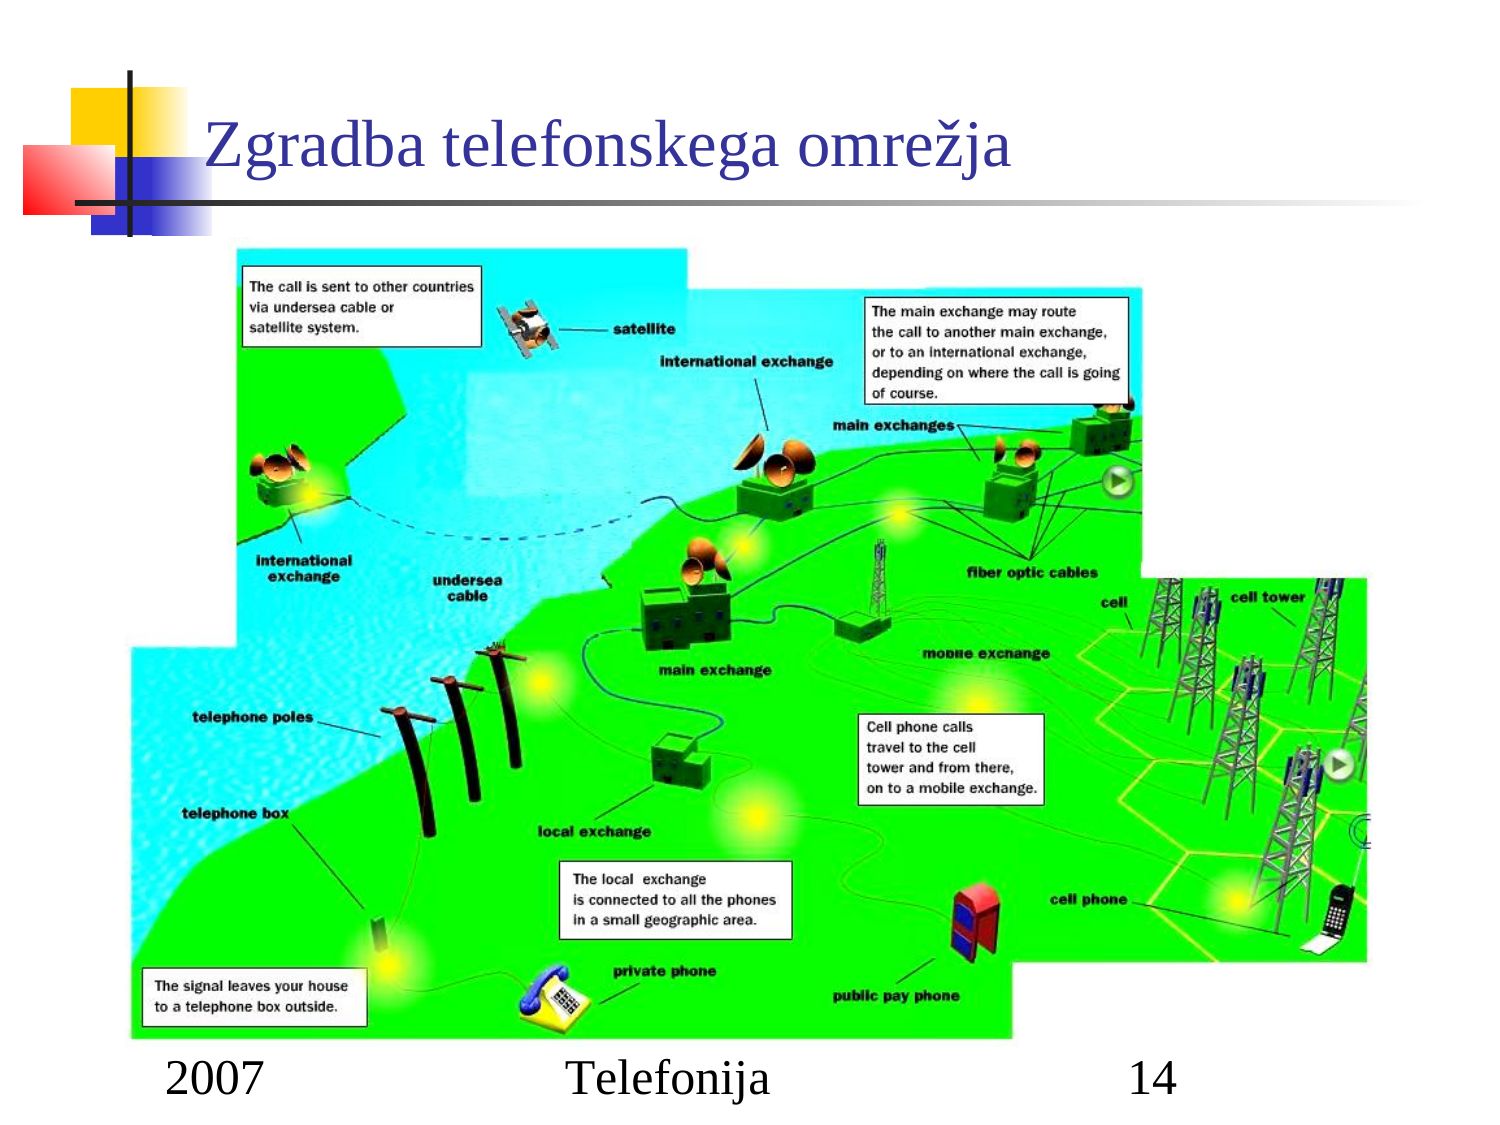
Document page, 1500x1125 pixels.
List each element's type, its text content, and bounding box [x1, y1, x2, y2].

picture [125, 237, 1375, 1047]
title Zgradba telefonskega omrežja [188, 92, 1468, 188]
